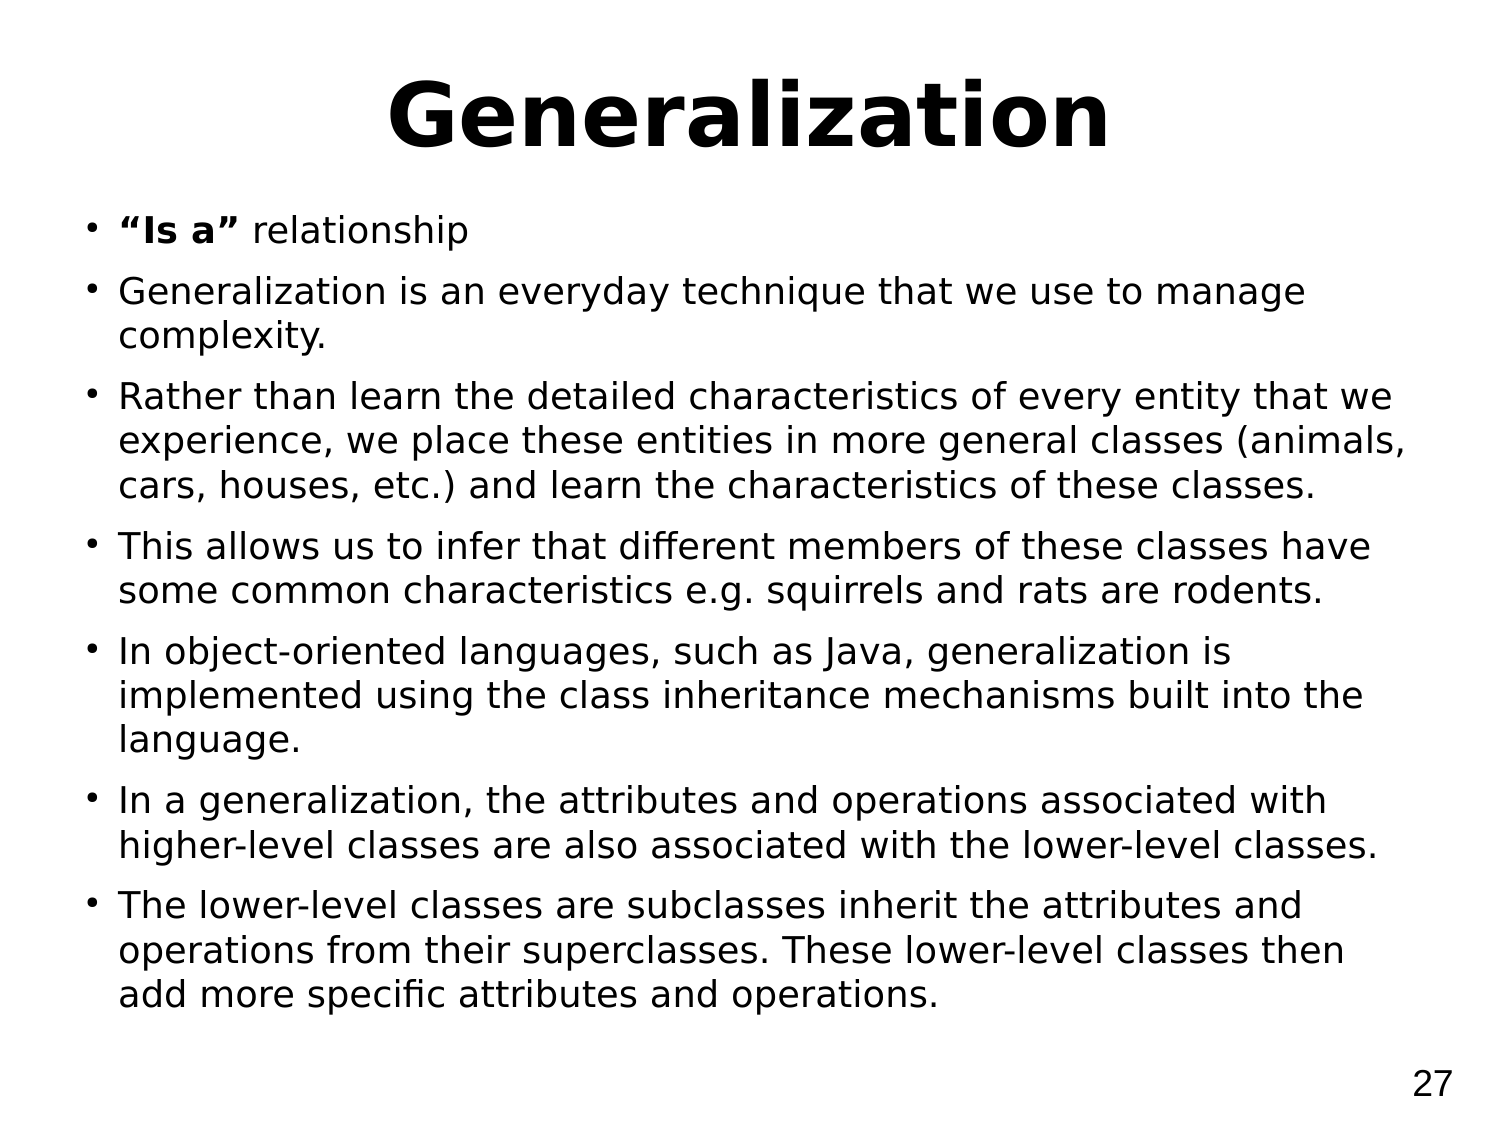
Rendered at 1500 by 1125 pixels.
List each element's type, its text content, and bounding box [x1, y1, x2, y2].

title Generalization [75, 44, 1425, 177]
list “Is a” relationship Generalization is an everyday technique that we use to manage complexity. Rather than learn the detailed characteristics of every entity that we experience, we place these entities in more general classes (animals, cars, houses, etc.) and learn the characteristics of these classes. This allows us to infer that different members of these classes have some common characteristics e.g. squirrels and rats are rodents. In object-oriented languages, such as Java, generalization is implemented using the class inheritance mechanisms built into the language. In a generalization, the attributes and operations associated with higher-level classes are also associated with the lower-level classes. The lower-level classes are subclasses inherit the attributes and operations from their superclasses. These lower-level classes then add more specific attributes and operations. [75, 206, 1425, 1093]
